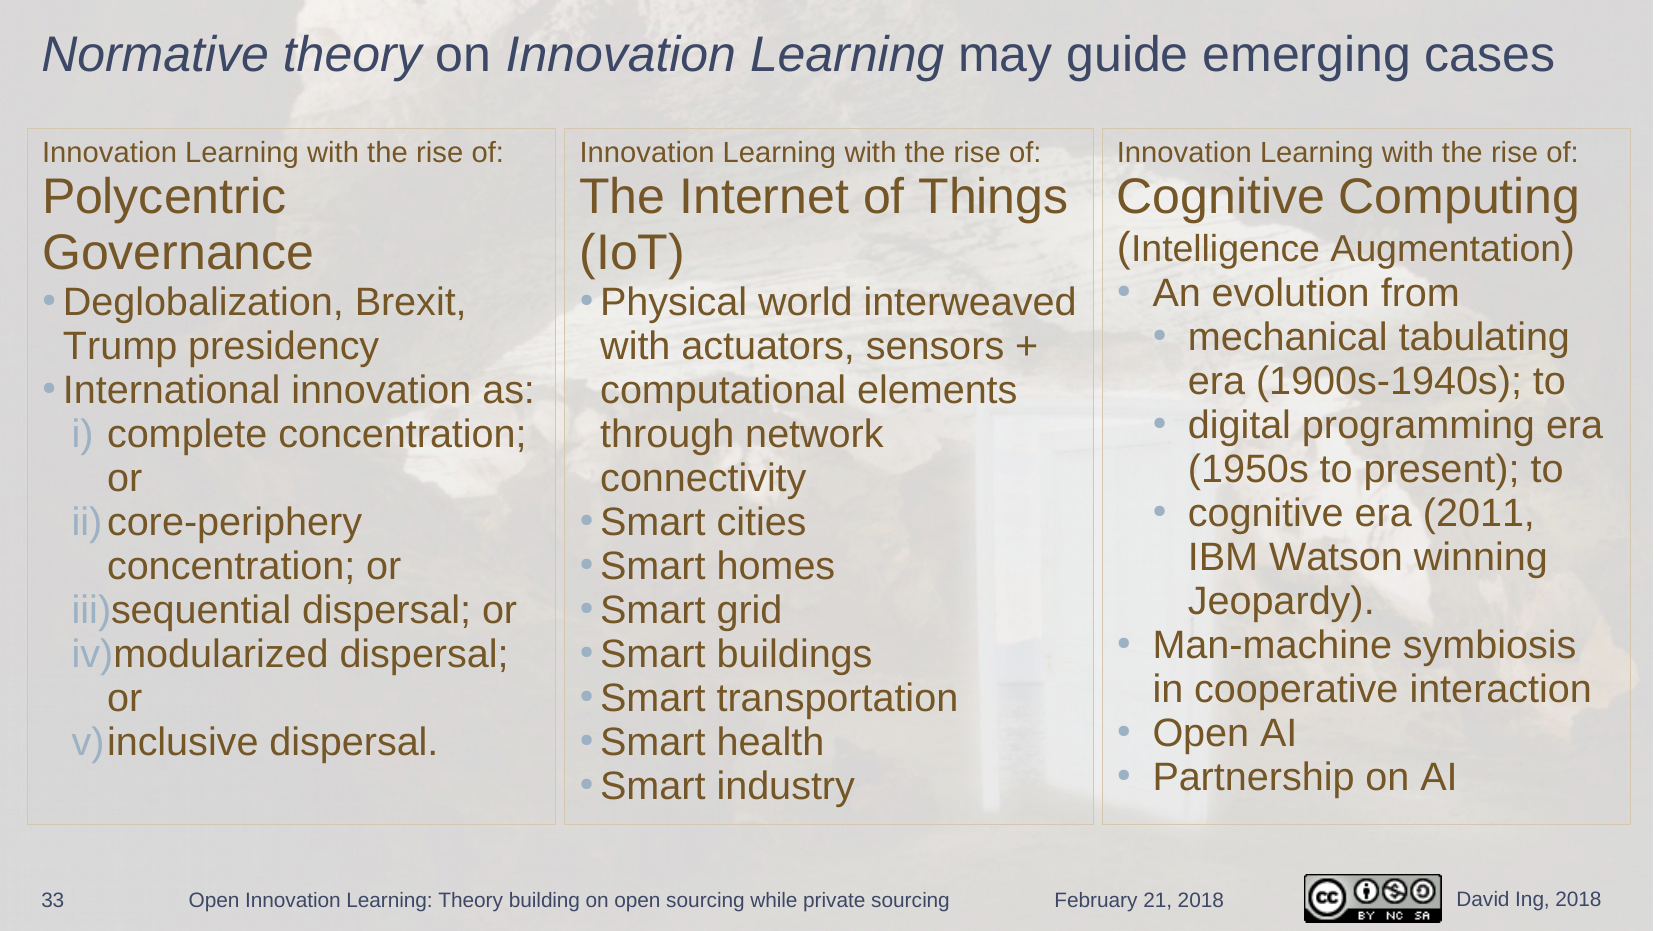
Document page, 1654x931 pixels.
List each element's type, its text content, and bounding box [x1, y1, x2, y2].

picture [1304, 874, 1442, 923]
text_box Innovation Learning with the rise of: Polycentric Governance Deglobalization, Brexit, Trump presidency International innovation as: complete concentration; or core-periphery concentration; or sequential dispersal; or modularized dispersal; or inclusive dispersal. [27, 128, 556, 825]
text_box Innovation Learning with the rise of: Cognitive Computing (Intelligence Augmentation) An evolution from mechanical tabulating era (1900s-1940s); to digital programming era (1950s to present); to cognitive era (2011, IBM Watson winning Jeopardy). Man-machine symbiosis in cooperative interaction Open AI Partnership on AI [1102, 128, 1631, 825]
text_box Innovation Learning with the rise of: The Internet of Things (IoT) Physical world interweaved with actuators, sensors + computational elements through network connectivity Smart cities Smart homes Smart grid Smart buildings Smart transportation Smart health Smart industry [564, 128, 1094, 825]
table_cell 4. [0, 0, 1653, 931]
title Normative theory on Innovation Learning may guide emerging cases [41, 30, 1613, 126]
